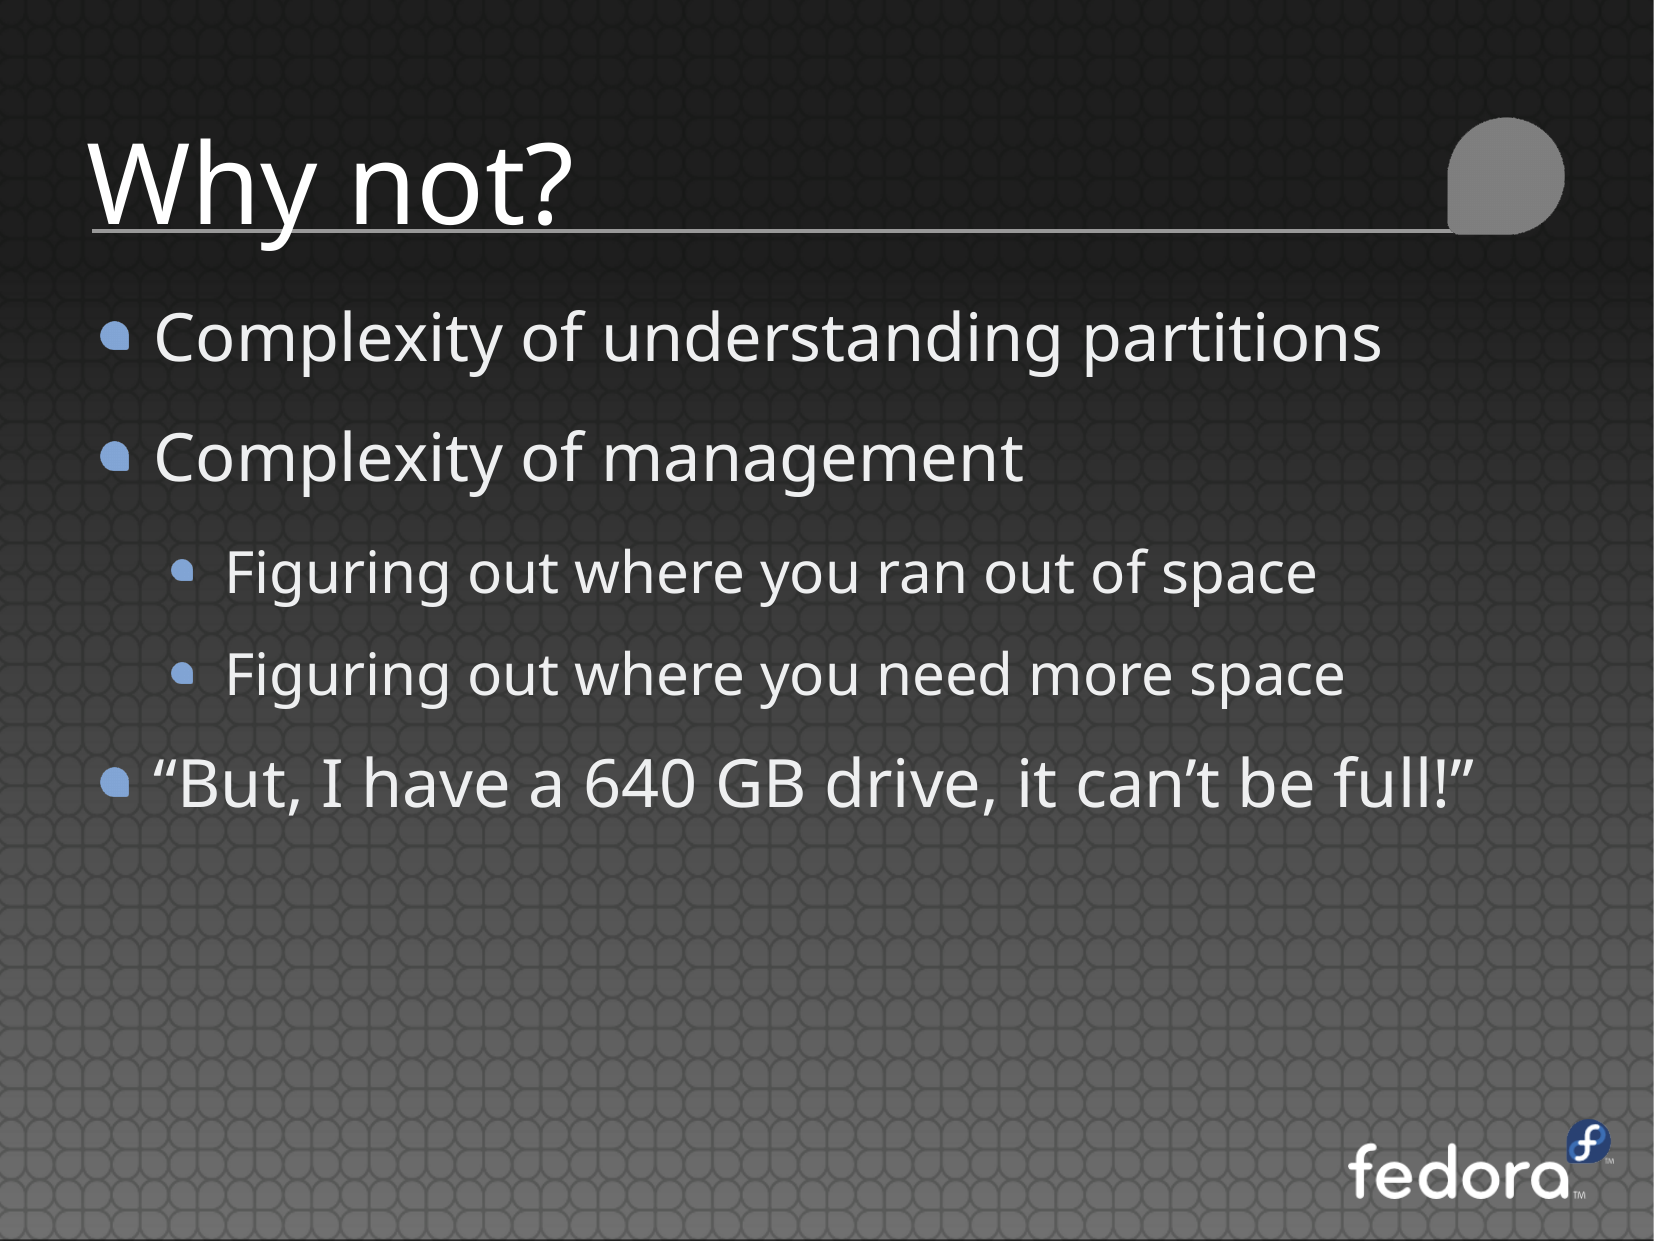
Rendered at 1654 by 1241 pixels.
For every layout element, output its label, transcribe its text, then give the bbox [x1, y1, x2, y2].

list Complexity of understanding partitions Complexity of management Figuring out where you ran out of space Figuring out where you need more space “But, I have a 640 GB drive, it can’t be full!” [82, 290, 1571, 1111]
picture [0, 0, 1654, 1241]
title Why not? [86, 110, 1576, 251]
